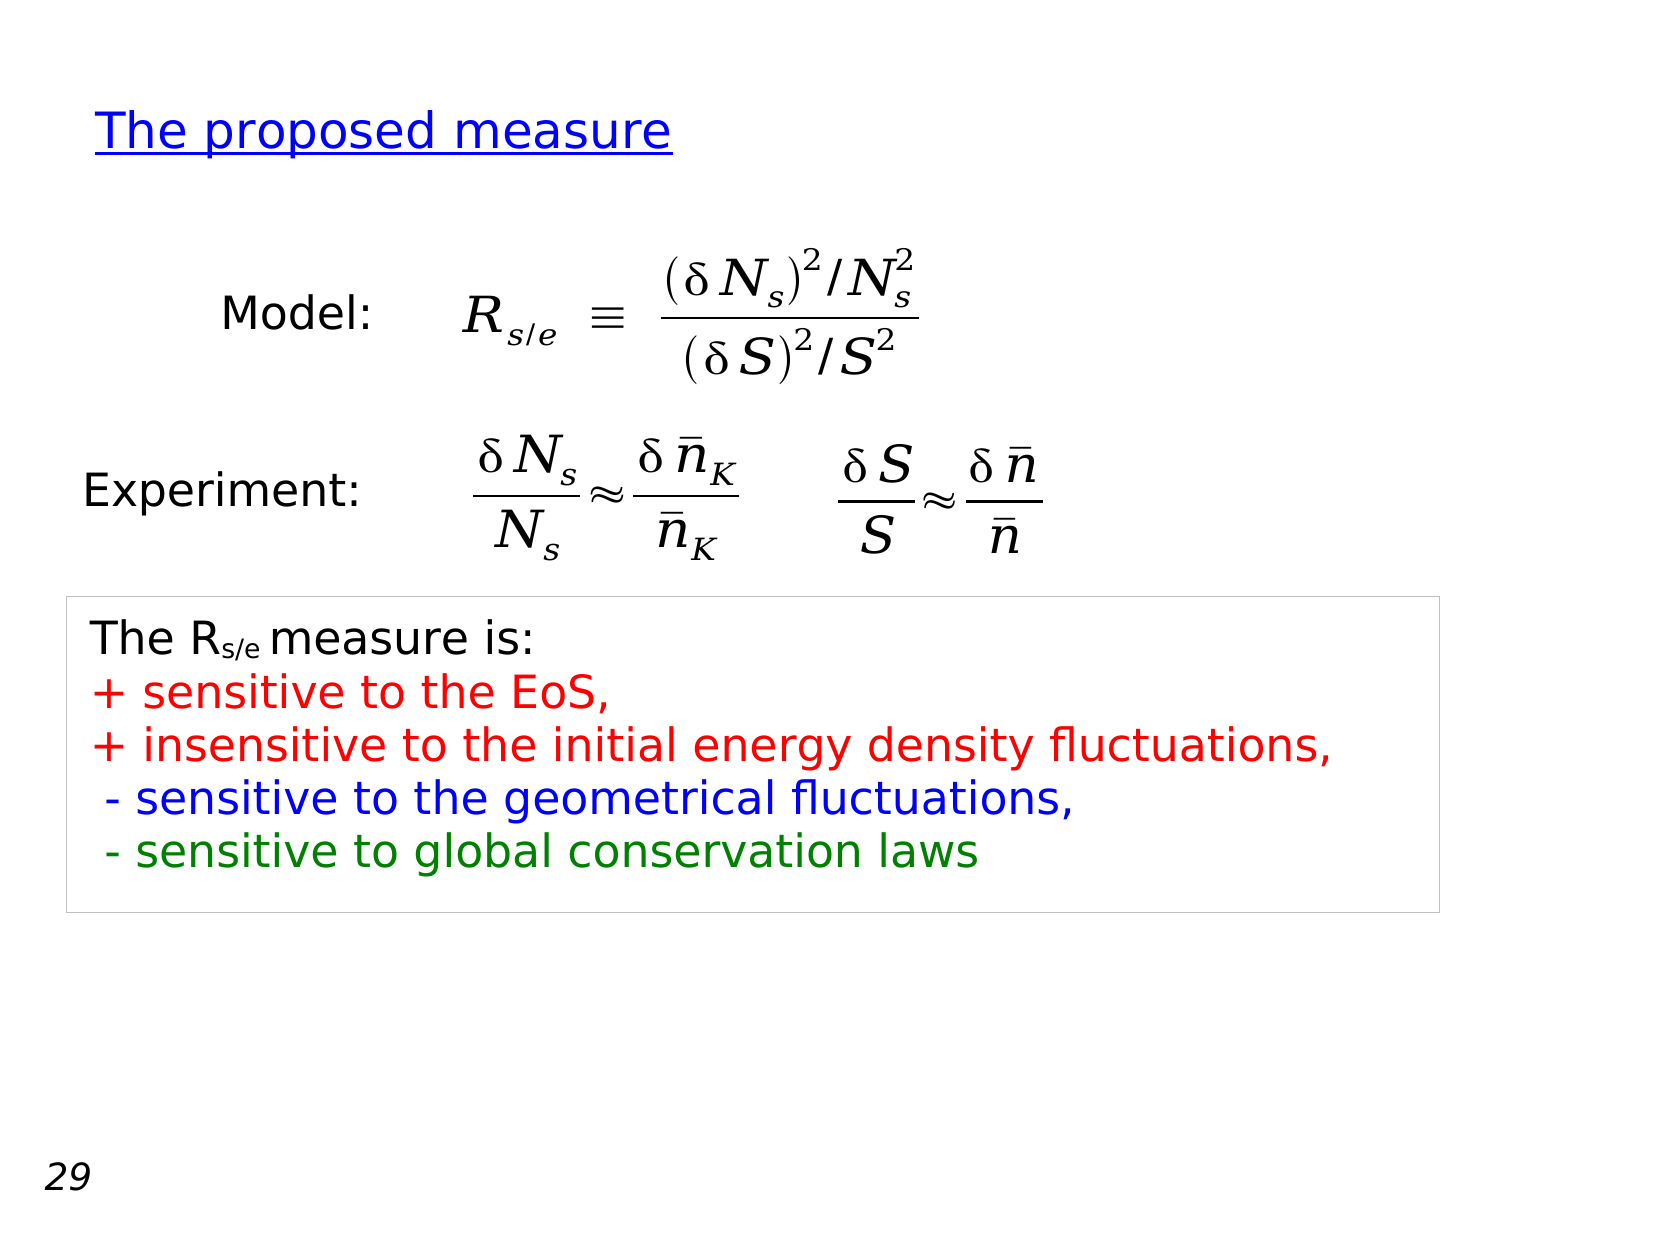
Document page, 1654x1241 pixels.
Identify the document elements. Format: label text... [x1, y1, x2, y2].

text_box Experiment: [82, 463, 388, 518]
chart [829, 434, 1052, 566]
chart [455, 242, 928, 391]
text_box The Rs/e measure is: + sensitive to the EoS, + insensitive to the initial energy density fluctuations, - sensitive to the geometrical fluctuations, - sensitive to global conservation laws [89, 612, 1335, 894]
text_box Model: [220, 287, 388, 341]
text_box The proposed measure [94, 102, 674, 161]
chart [463, 423, 749, 568]
